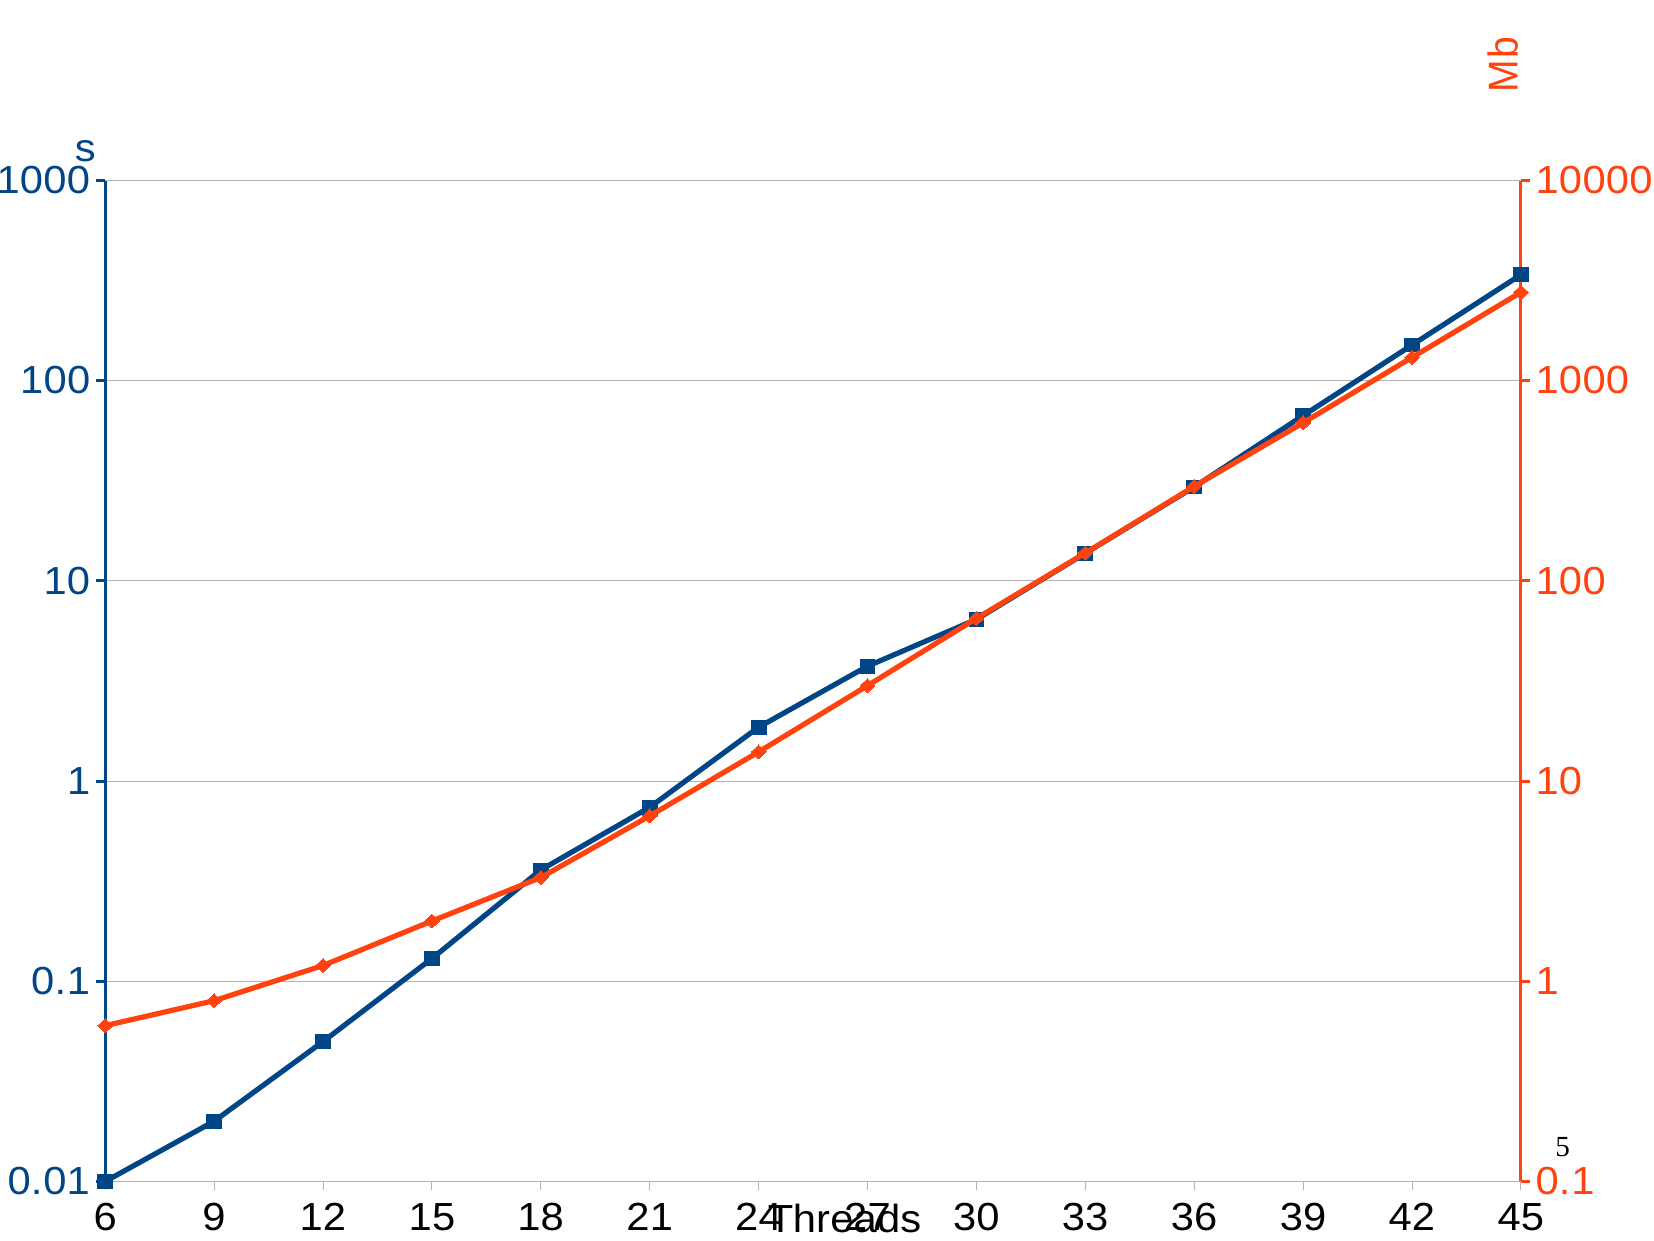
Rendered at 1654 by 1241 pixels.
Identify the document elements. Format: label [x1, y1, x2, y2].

chart [0, 31, 1653, 1241]
